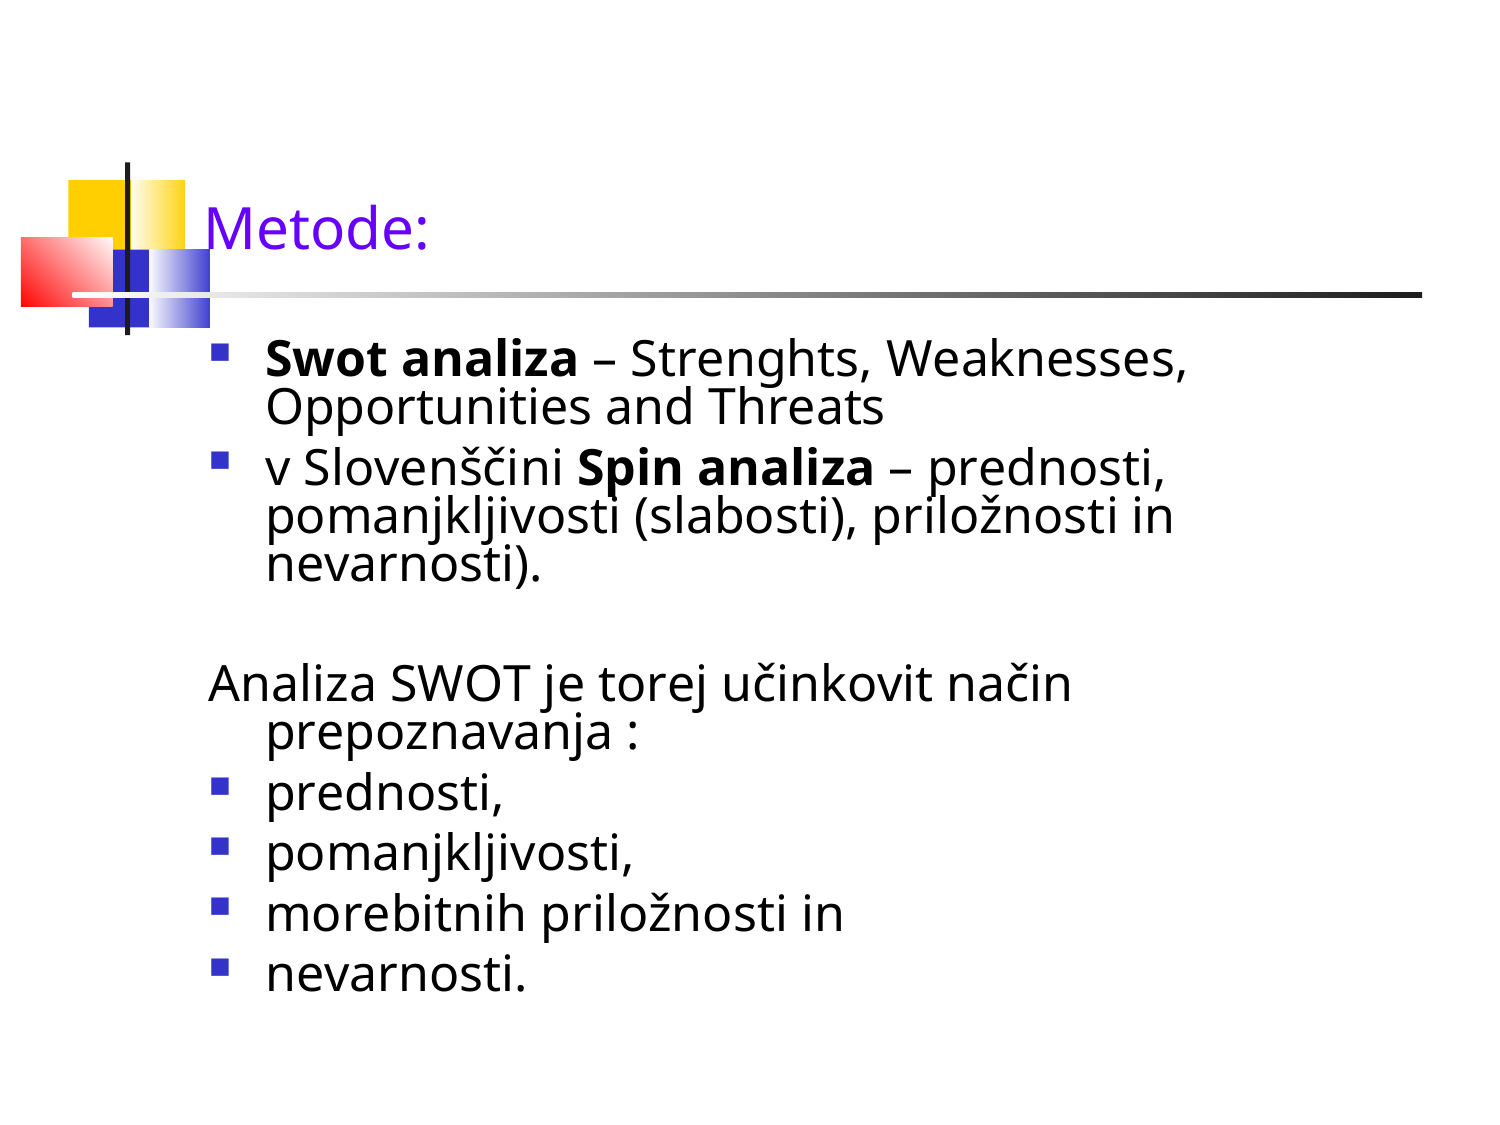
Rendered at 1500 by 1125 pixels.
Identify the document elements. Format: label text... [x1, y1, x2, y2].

title Metode: [188, 35, 1468, 276]
list Swot analiza – Strenghts, Weaknesses, Opportunities and Threats v Slovenščini Spin analiza – prednosti, pomanjkljivosti (slabosti), priložnosti in nevarnosti). Analiza SWOT je torej učinkovit način prepoznavanja : prednosti, pomanjkljivosti, morebitnih priložnosti in nevarnosti. [193, 331, 1469, 1007]
